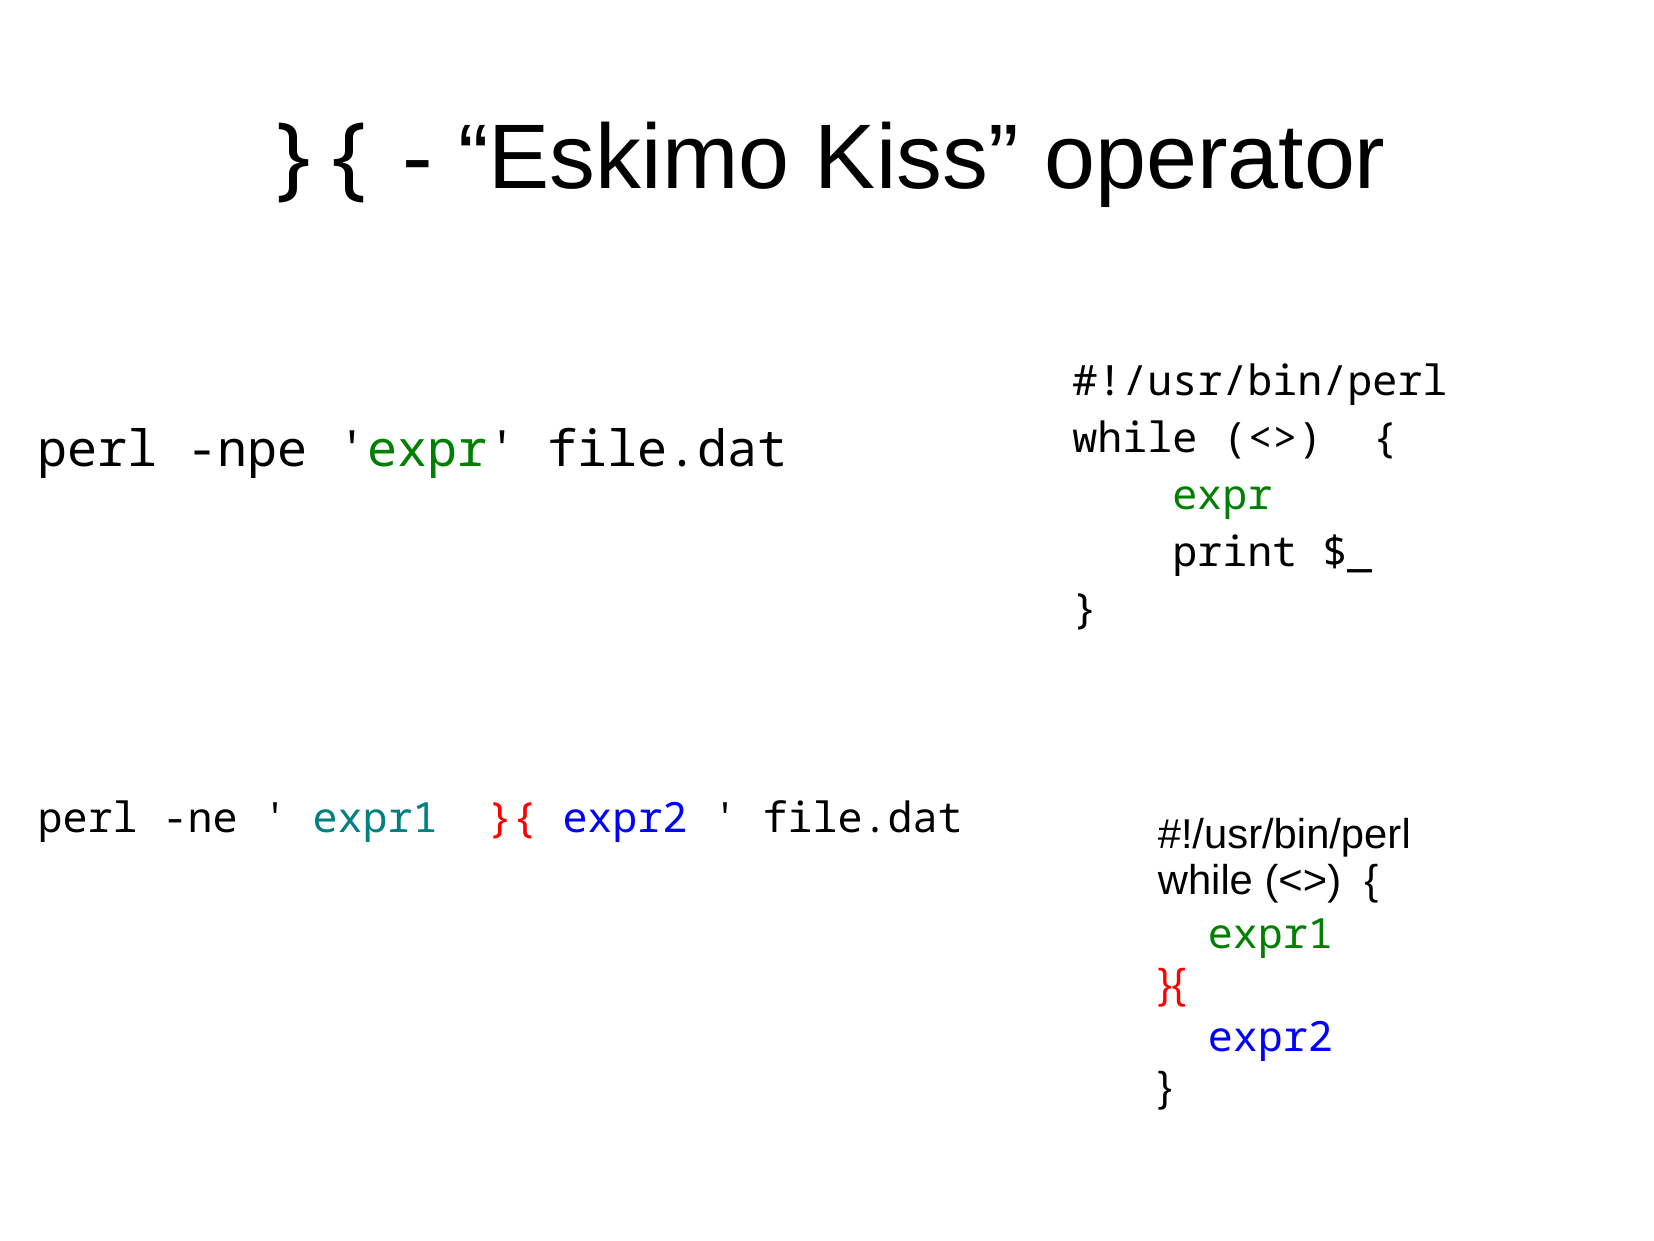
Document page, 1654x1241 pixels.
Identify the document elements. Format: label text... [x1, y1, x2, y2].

text_box #!/usr/bin/perl while (<>) { expr print $_ } [1057, 343, 1463, 567]
title }{ - “Eskimo Kiss” operator [82, 49, 1571, 257]
list perl -npe 'expr' file.dat [37, 412, 901, 526]
text_box #!/usr/bin/perl while (<>) { expr1 }{ expr2 } [1143, 803, 1426, 1088]
list perl -ne ' expr1 }{ expr2 ' file.dat [37, 787, 1088, 863]
